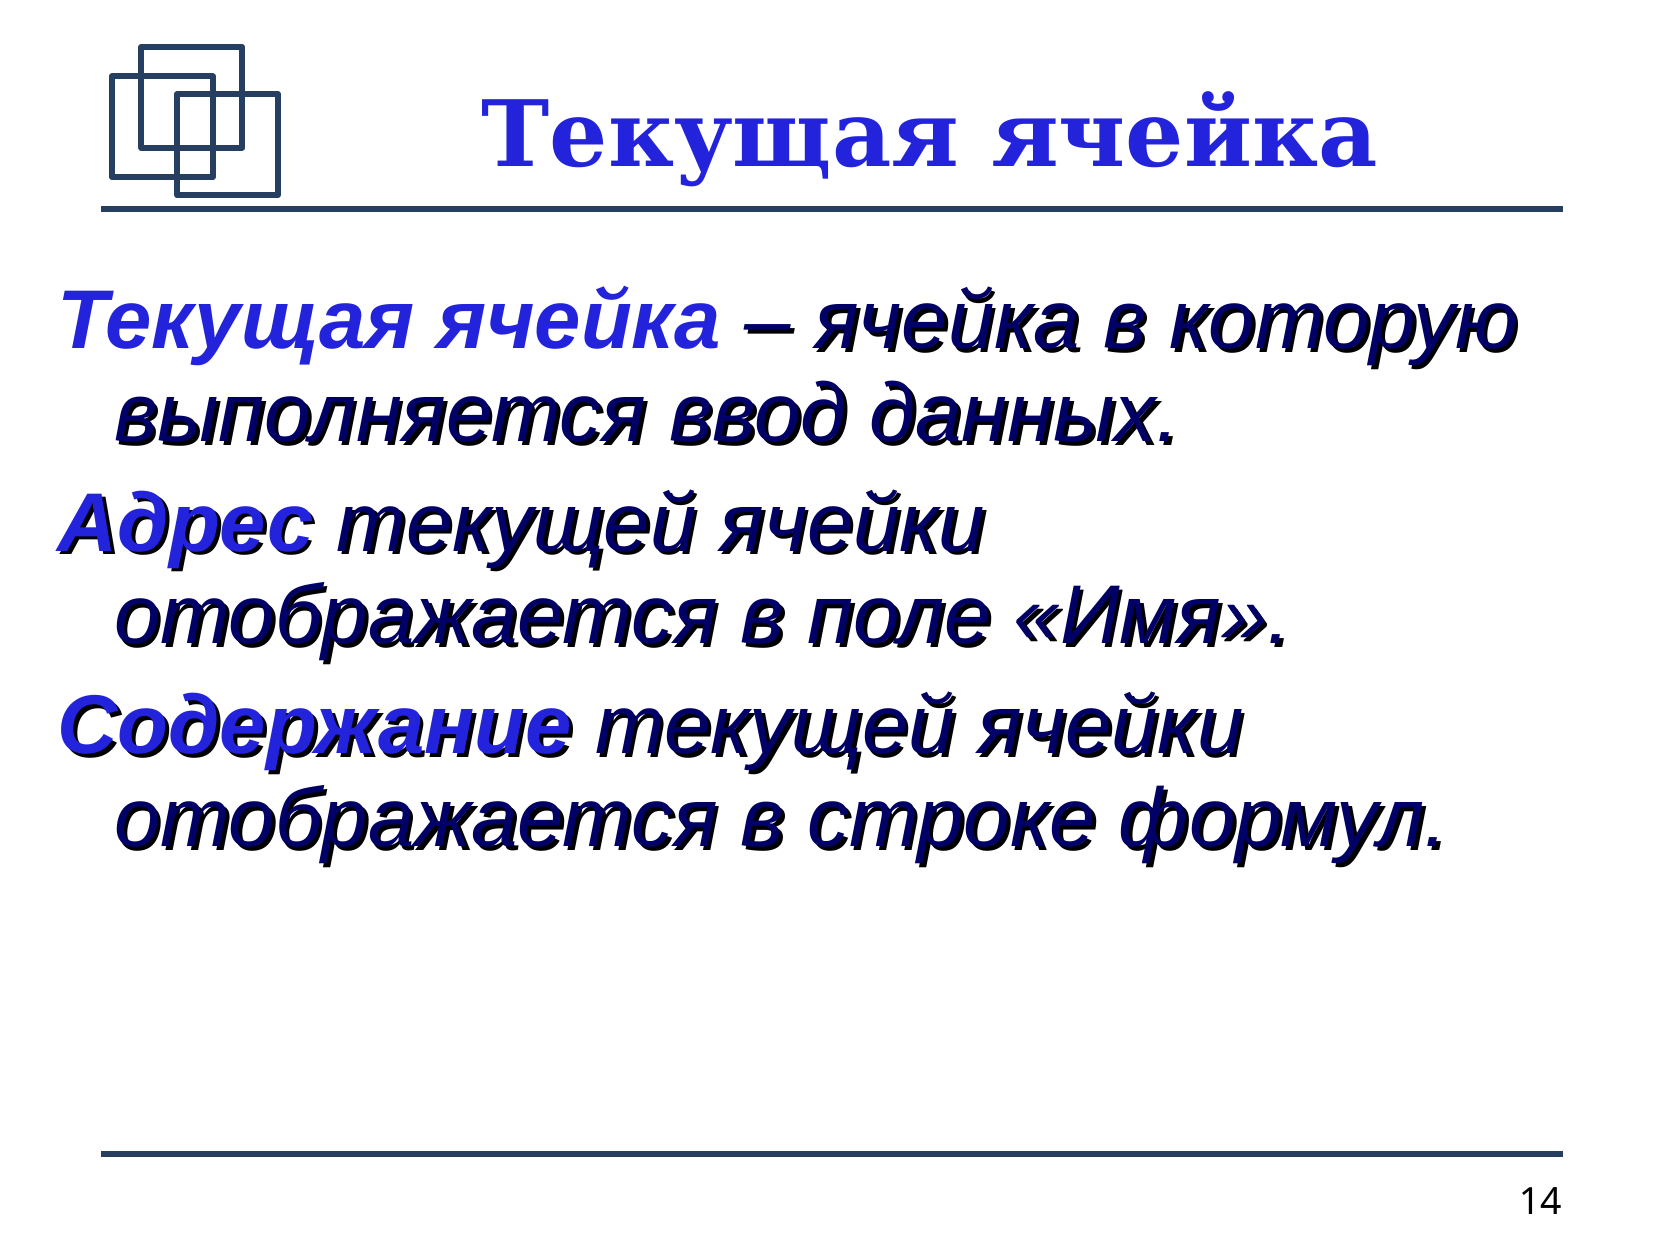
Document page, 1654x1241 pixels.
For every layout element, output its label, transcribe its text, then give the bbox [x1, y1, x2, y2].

text_box Текущая ячейка [383, 82, 1477, 185]
text_box Текущая ячейка – ячейка в которую выполняется ввод данных. Адрес текущей ячейки отображается в поле «Имя». Содержание текущей ячейки отображается в строке формул. [43, 265, 1625, 1052]
